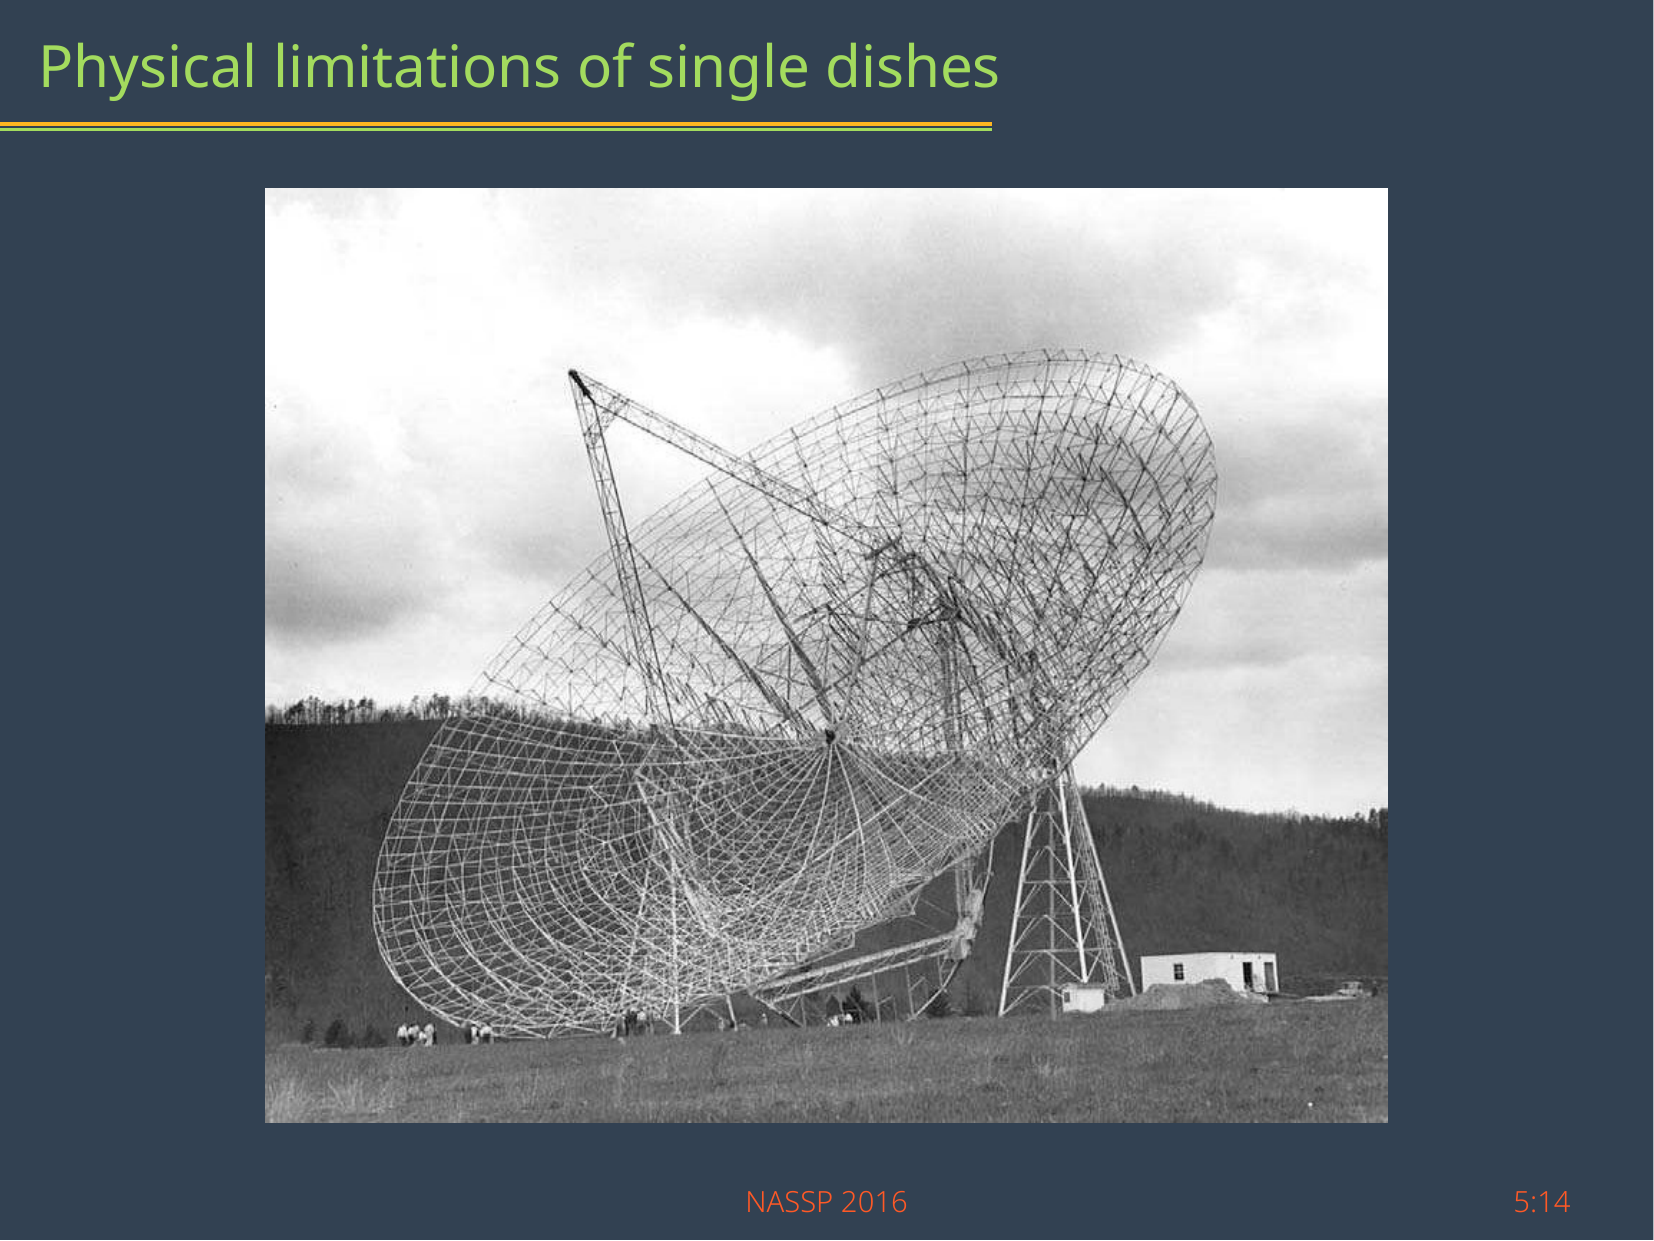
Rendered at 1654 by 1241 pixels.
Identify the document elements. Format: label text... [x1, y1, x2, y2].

text_box Physical limitations of single dishes [23, 17, 1063, 103]
picture [265, 188, 1388, 1123]
